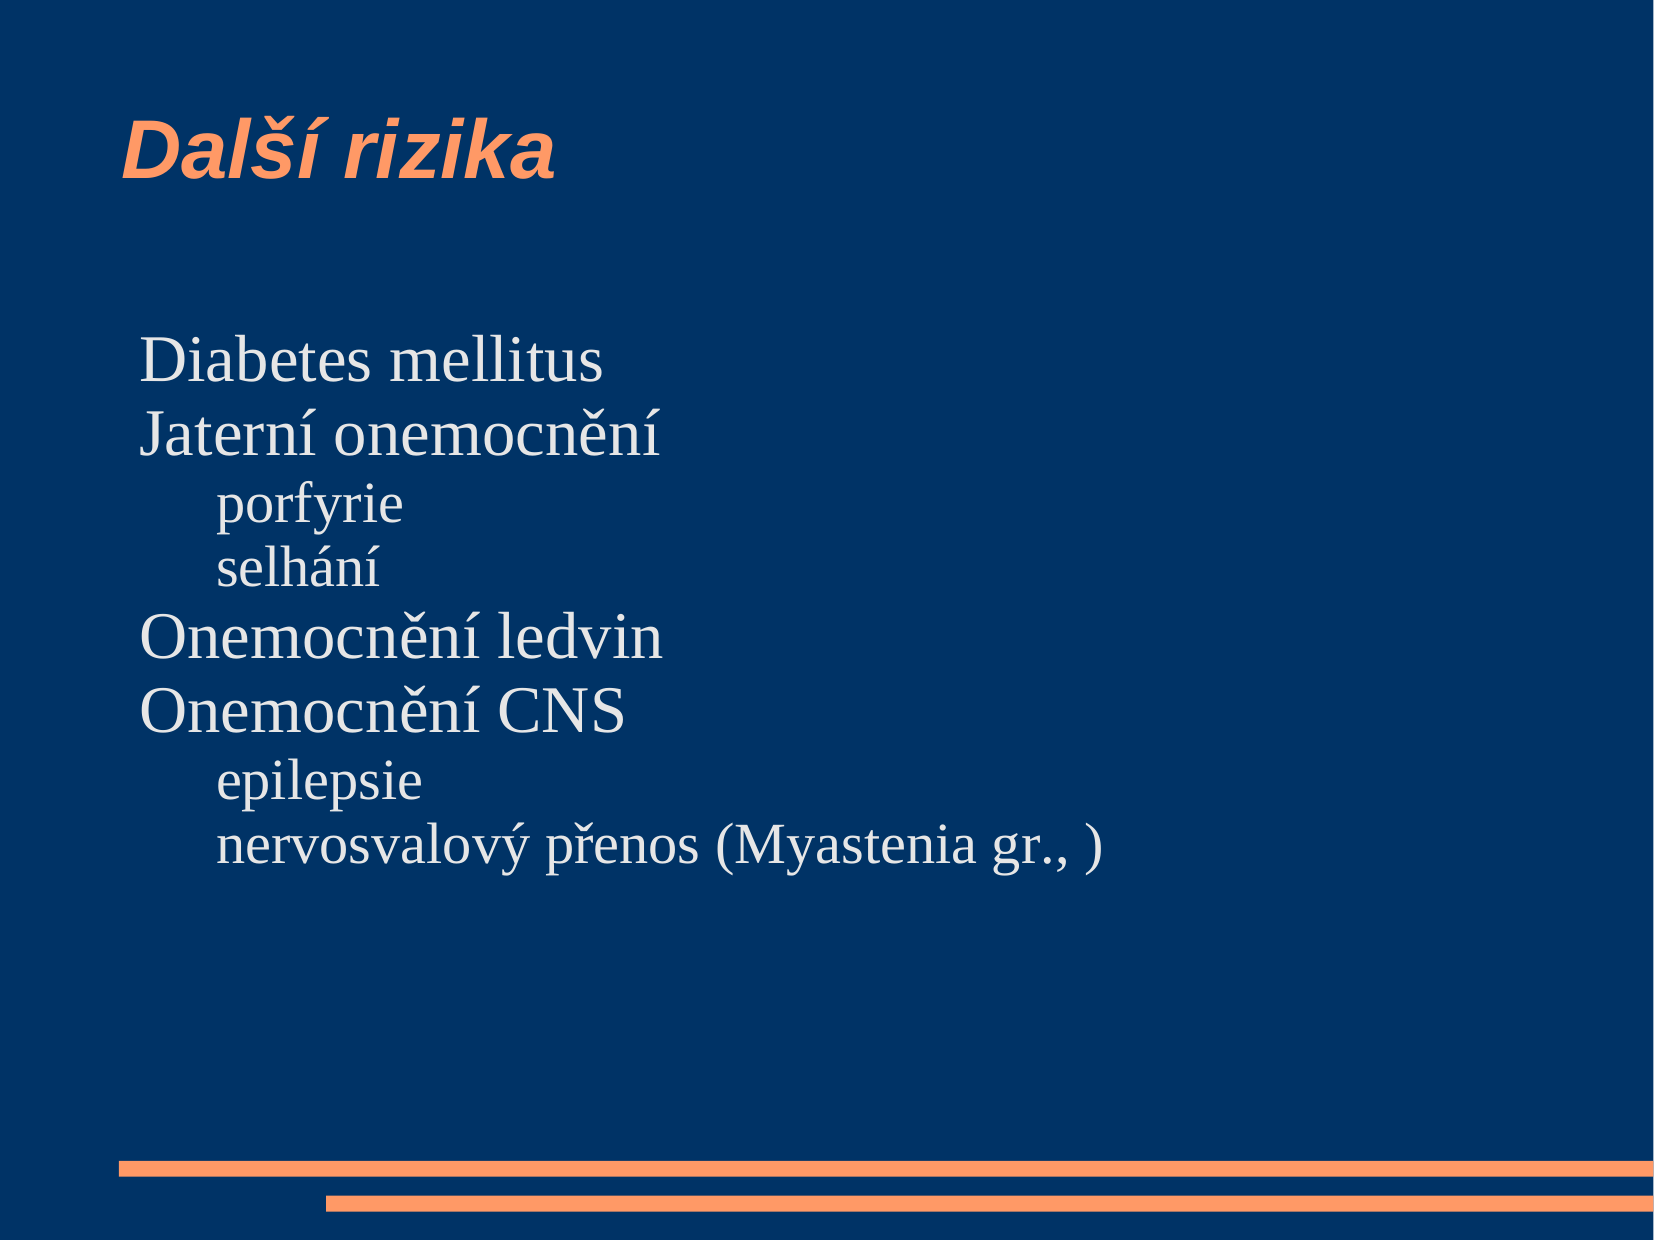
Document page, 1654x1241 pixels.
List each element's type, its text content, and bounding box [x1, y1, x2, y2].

list Diabetes mellitus Jaterní onemocnění porfyrie selhání Onemocnění ledvin Onemocnění CNS epilepsie nervosvalový přenos (Myastenia gr., ) [121, 322, 1561, 1132]
title Další rizika [121, 46, 1534, 254]
